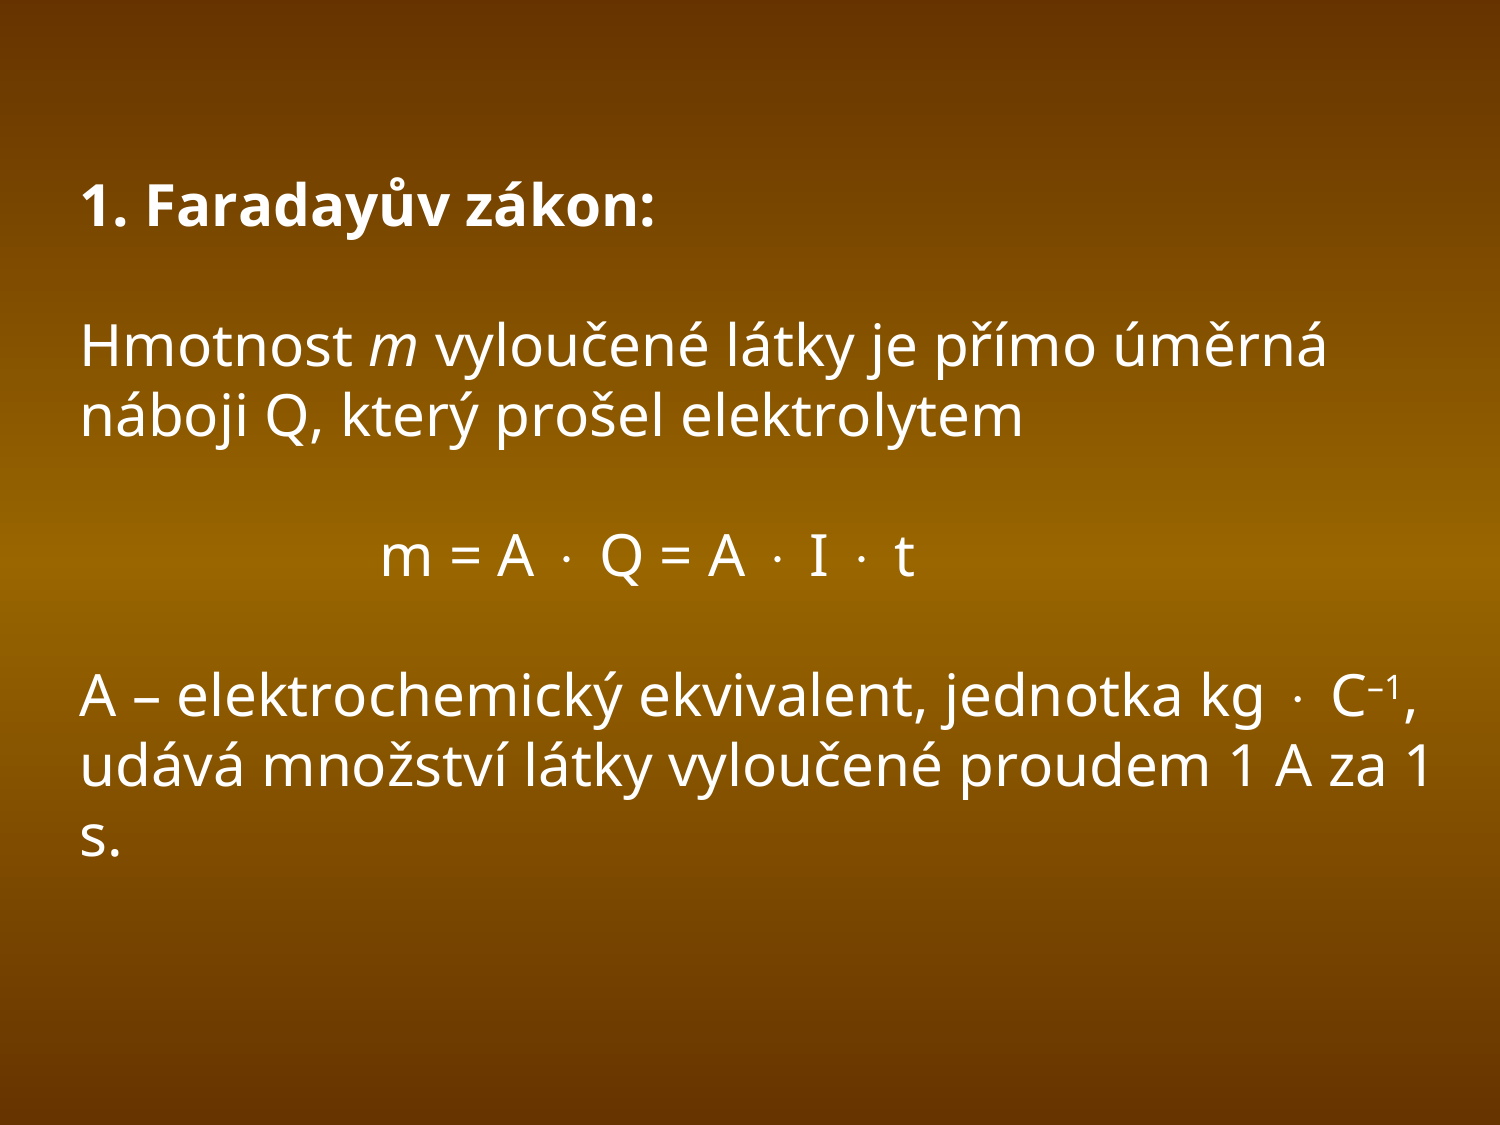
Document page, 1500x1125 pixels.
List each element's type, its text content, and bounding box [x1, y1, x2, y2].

text_box 1. Faradayův zákon: Hmotnost m vyloučené látky je přímo úměrná náboji Q, který prošel elektrolytem m = A  Q = A  I  t A – elektrochemický ekvivalent, jednotka kg  C–1, udává množství látky vyloučené proudem 1 A za 1 s. [64, 160, 1459, 877]
